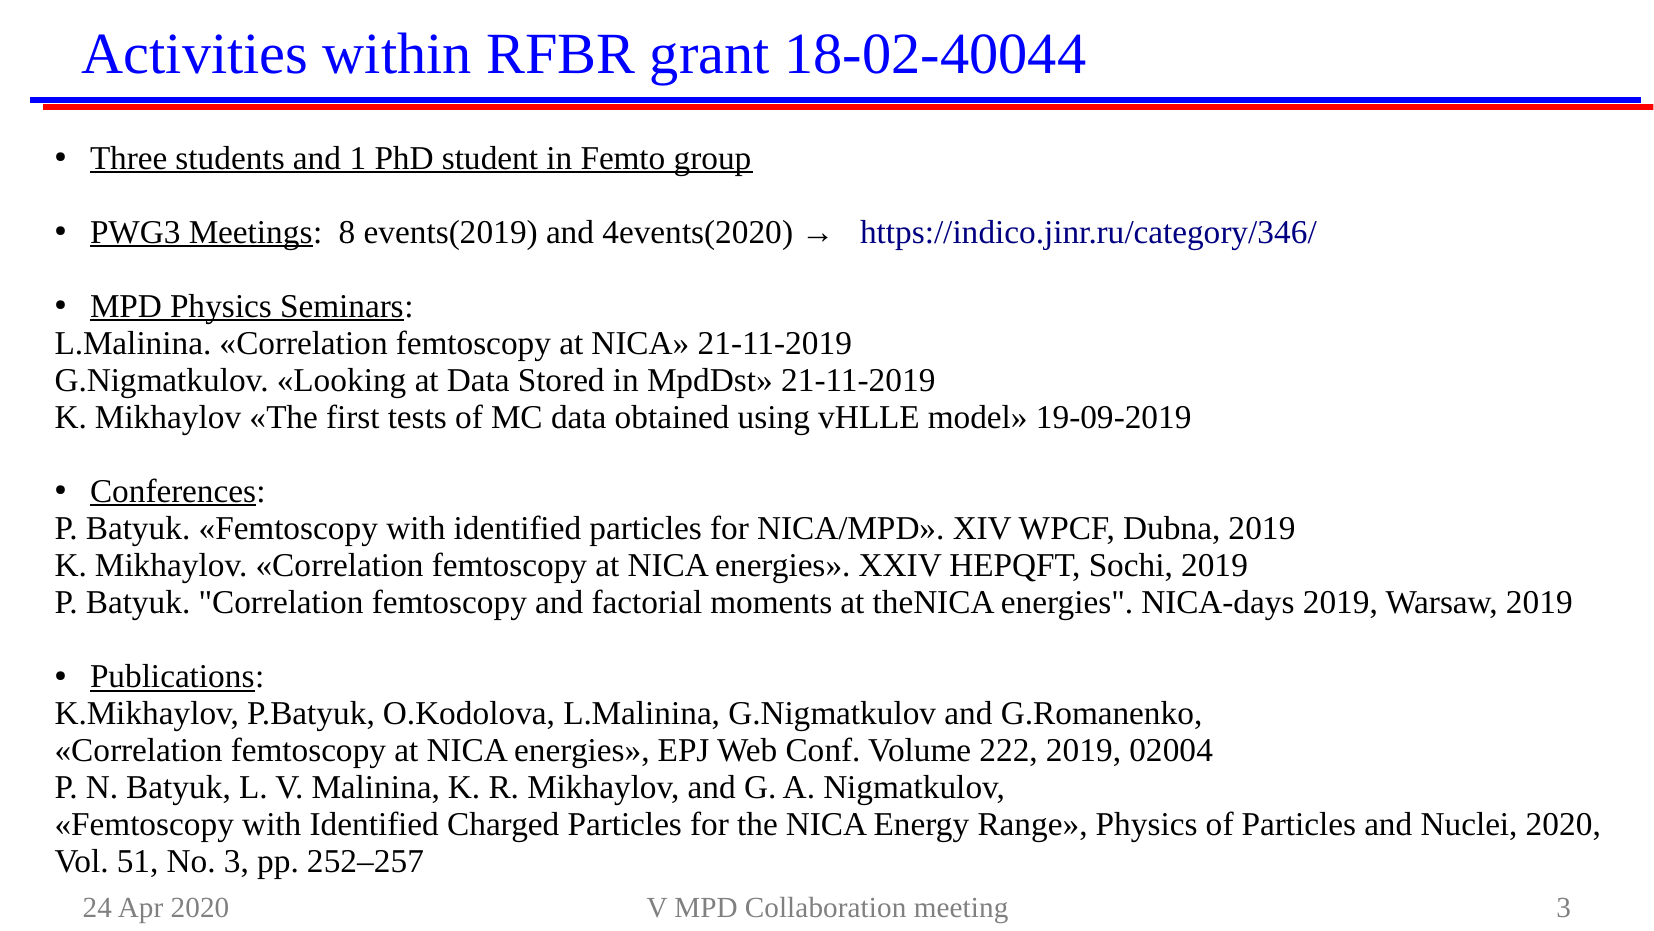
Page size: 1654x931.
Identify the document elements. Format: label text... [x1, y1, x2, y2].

text_box Three students and 1 PhD student in Femto group PWG3 Meetings: 8 events(2019) and 4events(2020) → https://indico.jinr.ru/category/346/ MPD Physics Seminars: L.Malinina. «Correlation femtoscopy at NICA» 21-11-2019 G.Nigmatkulov. «Looking at Data Stored in MpdDst» 21-11-2019 K. Mikhaylov «The first tests of MC data obtained using vHLLE model» 19-09-2019 Conferences: P. Batyuk. «Femtoscopy with identified particles for NICA/MPD». XIV WPCF, Dubna, 2019 K. Mikhaylov. «Correlation femtoscopy at NICA energies». XXIV HEPQFT, Sochi, 2019 P. Batyuk. "Correlation femtoscopy and factorial moments at theNICA energies". NICA-days 2019, Warsaw, 2019 Publications: K.Mikhaylov, P.Batyuk, O.Kodolova, L.Malinina, G.Nigmatkulov and G.Romanenko, «Correlation femtoscopy at NICA energies», EPJ Web Conf. Volume 222, 2019, 02004 P. N. Batyuk, L. V. Malinina, K. R. Mikhaylov, and G. A. Nigmatkulov, «Femtoscopy with Identified Charged Particles for the NICA Energy Range», Physics of Particles and Nuclei, 2020, Vol. 51, No. 3, pp. 252–257 [39, 132, 1627, 931]
title Activities within RFBR grant 18-02-40044 [81, 7, 1570, 91]
